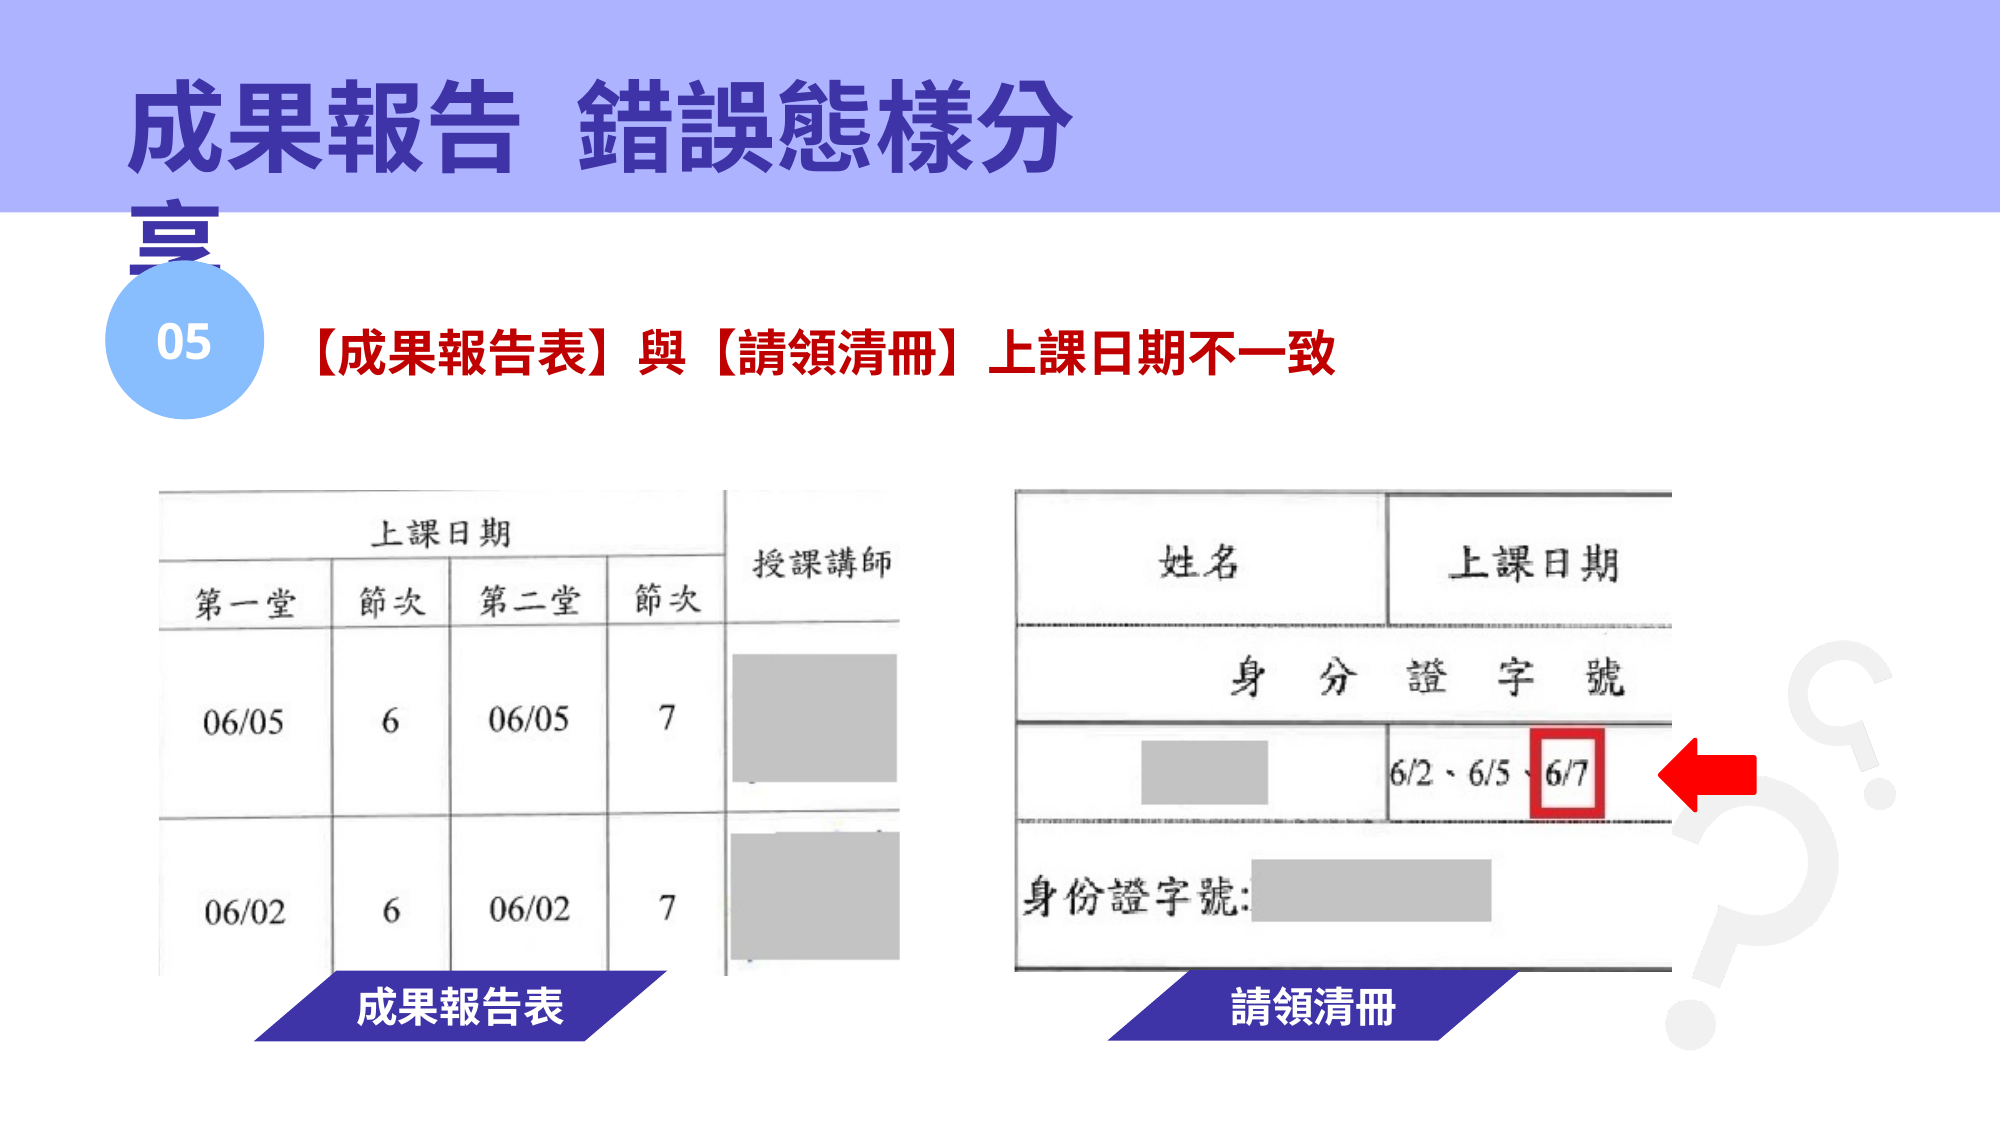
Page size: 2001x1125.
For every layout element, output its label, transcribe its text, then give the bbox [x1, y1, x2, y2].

picture [1010, 488, 2000, 1125]
text_box 05 [105, 260, 265, 420]
picture [158, 490, 900, 976]
text_box 成果報告表 [253, 970, 668, 1042]
text_box [1659, 739, 1755, 811]
title 【成果報告表】與【請領清冊】上課日期不一致 [267, 301, 1835, 399]
text_box 請領清冊 [1107, 970, 1521, 1041]
title 成果報告 錯誤態樣分享 [105, 44, 1189, 170]
